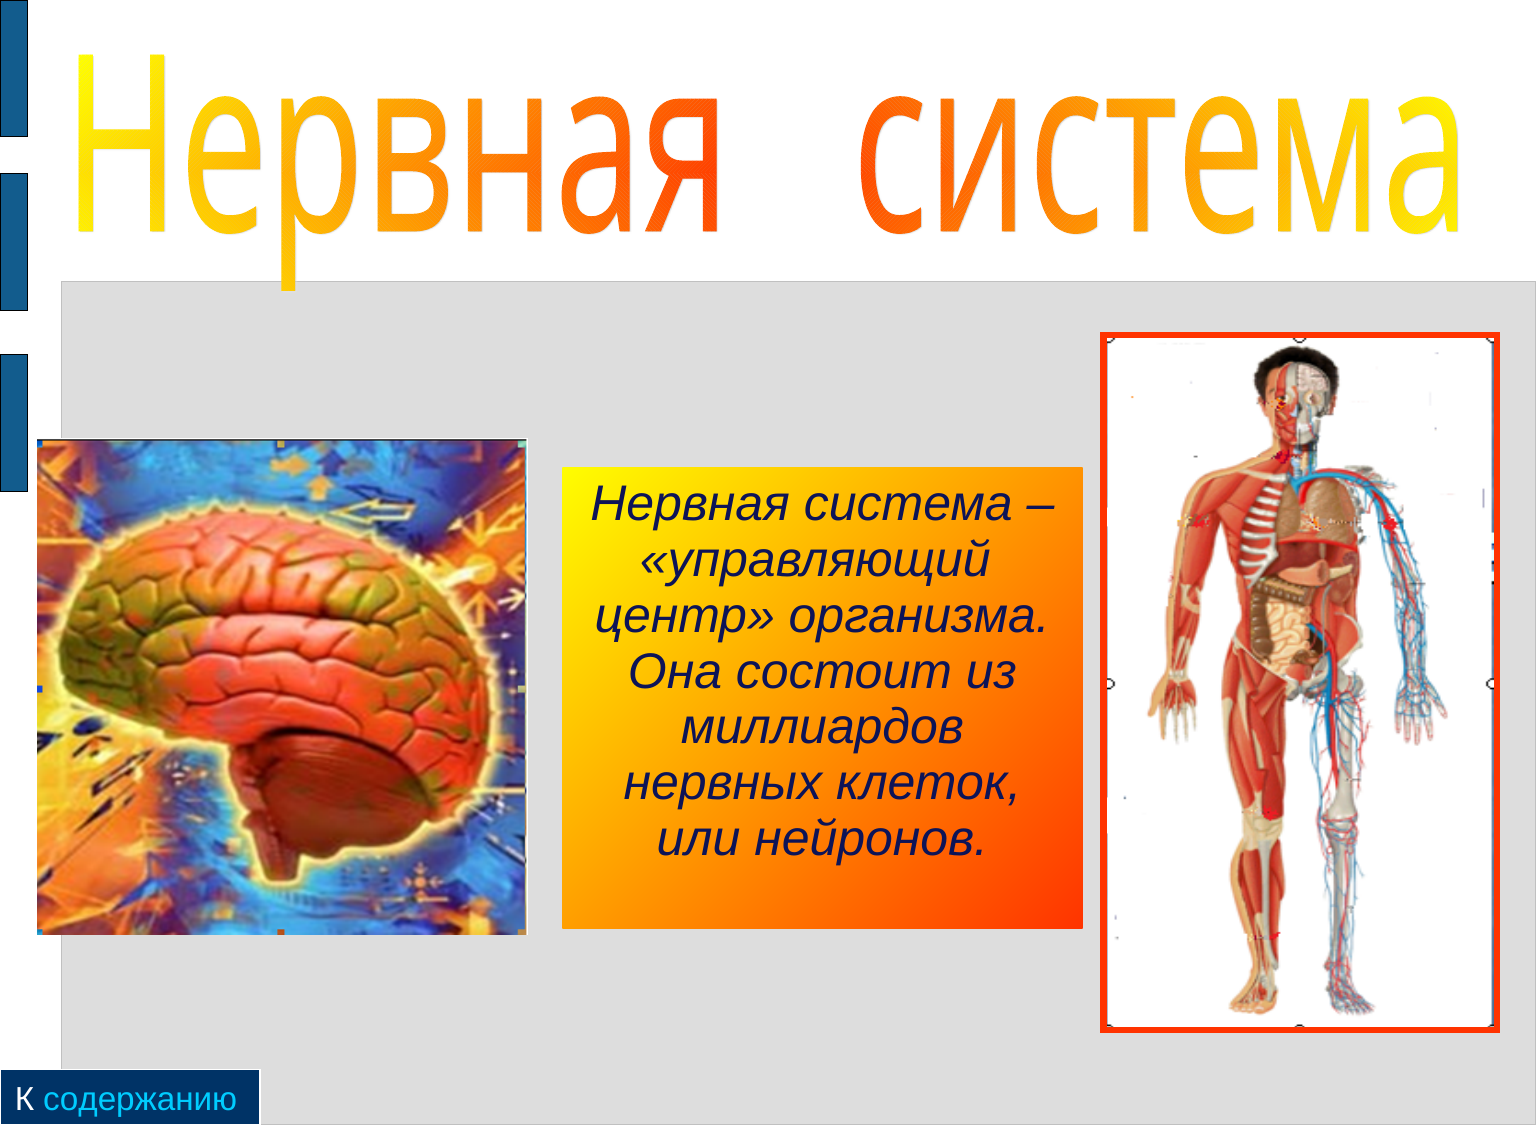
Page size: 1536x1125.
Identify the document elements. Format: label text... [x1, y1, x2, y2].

text_box Нервная система [1185, 96, 1257, 234]
text_box Нервная система [78, 54, 165, 232]
text_box Нервная система [644, 98, 717, 232]
text_box Нервная система [281, 96, 356, 291]
text_box Нервная система [1278, 98, 1369, 232]
text_box Нервная система [377, 98, 448, 232]
text_box Нервная система [1036, 96, 1099, 234]
text_box Нервная система [188, 96, 260, 234]
list Нервная система – «управляющий центр» организма. Она состоит из миллиардов нервных клеток, или нейронов. [562, 467, 1083, 929]
text_box Нервная система [467, 98, 542, 232]
picture [1106, 338, 1494, 1028]
text_box Нервная система [860, 96, 923, 234]
text_box К содержанию [0, 1069, 260, 1125]
picture [37, 438, 528, 935]
text_box Нервная система [1388, 96, 1457, 234]
text_box Нервная система [561, 96, 630, 234]
text_box Нервная система [940, 98, 1015, 232]
text_box Нервная система [1106, 98, 1175, 232]
